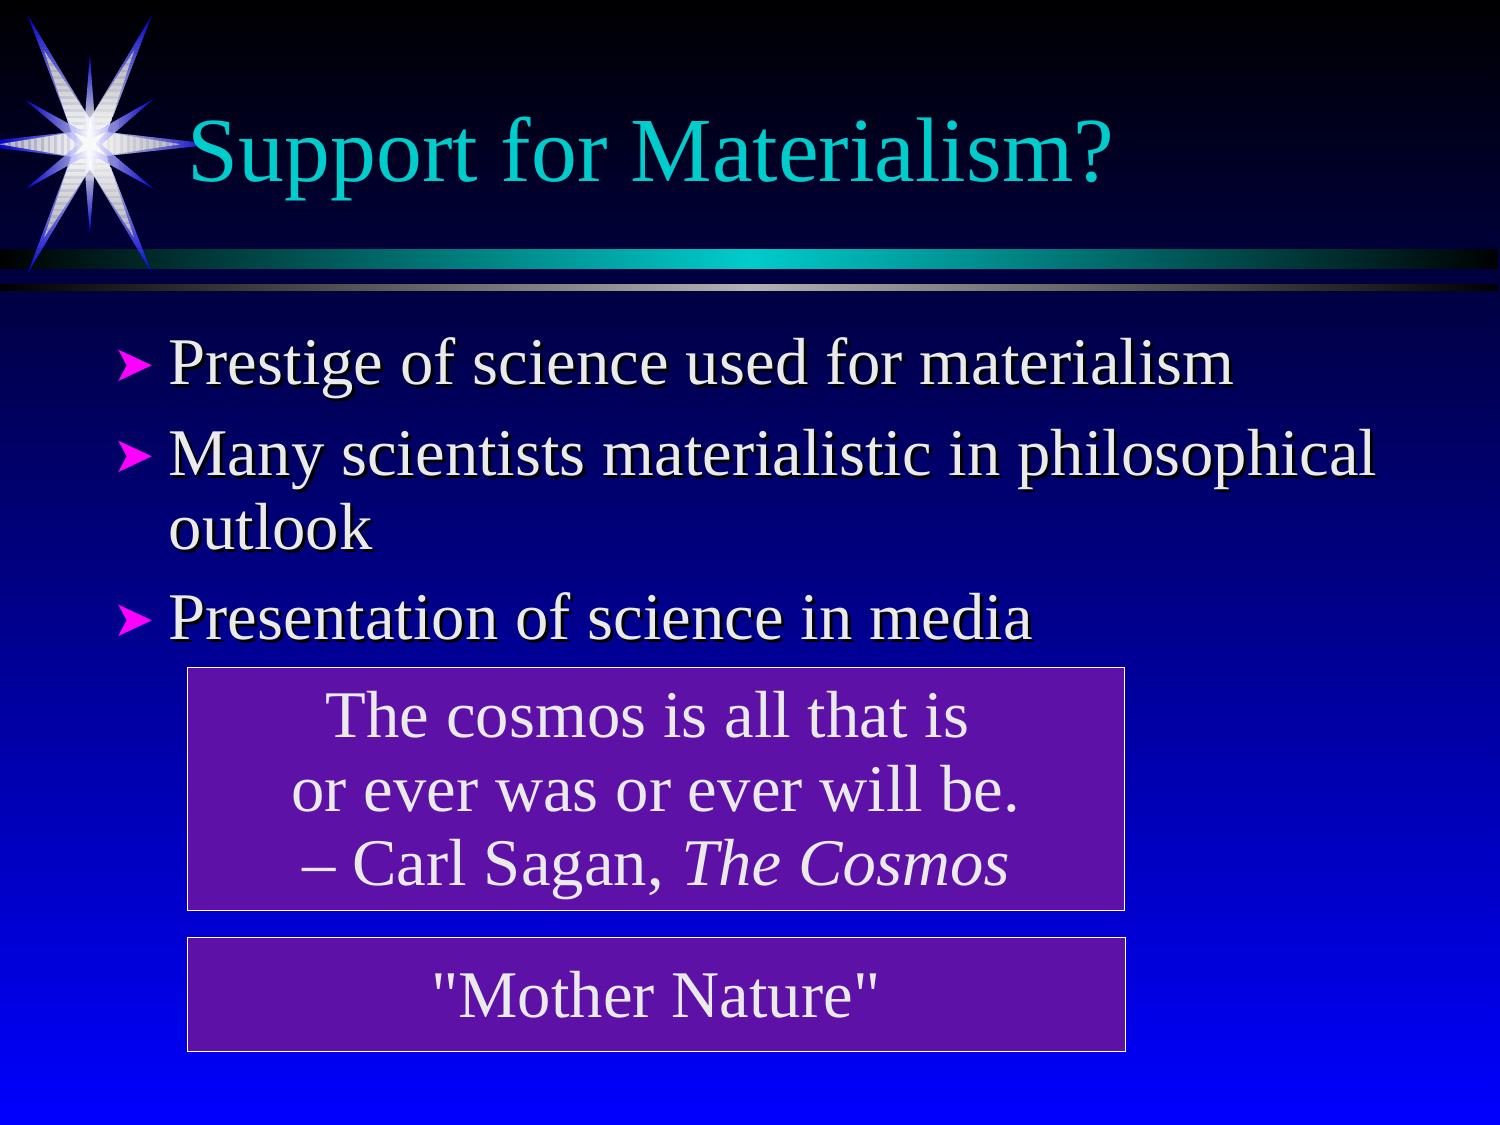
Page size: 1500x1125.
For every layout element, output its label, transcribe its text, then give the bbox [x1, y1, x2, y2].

list Prestige of science used for materialism Many scientists materialistic in philosophical outlook Presentation of science in media [112, 324, 1388, 676]
text_box The cosmos is all that is or ever was or ever will be. – Carl Sagan, The Cosmos [187, 667, 1125, 911]
text_box "Mother Nature" [187, 937, 1126, 1052]
title Support for Materialism? [187, 56, 1463, 244]
